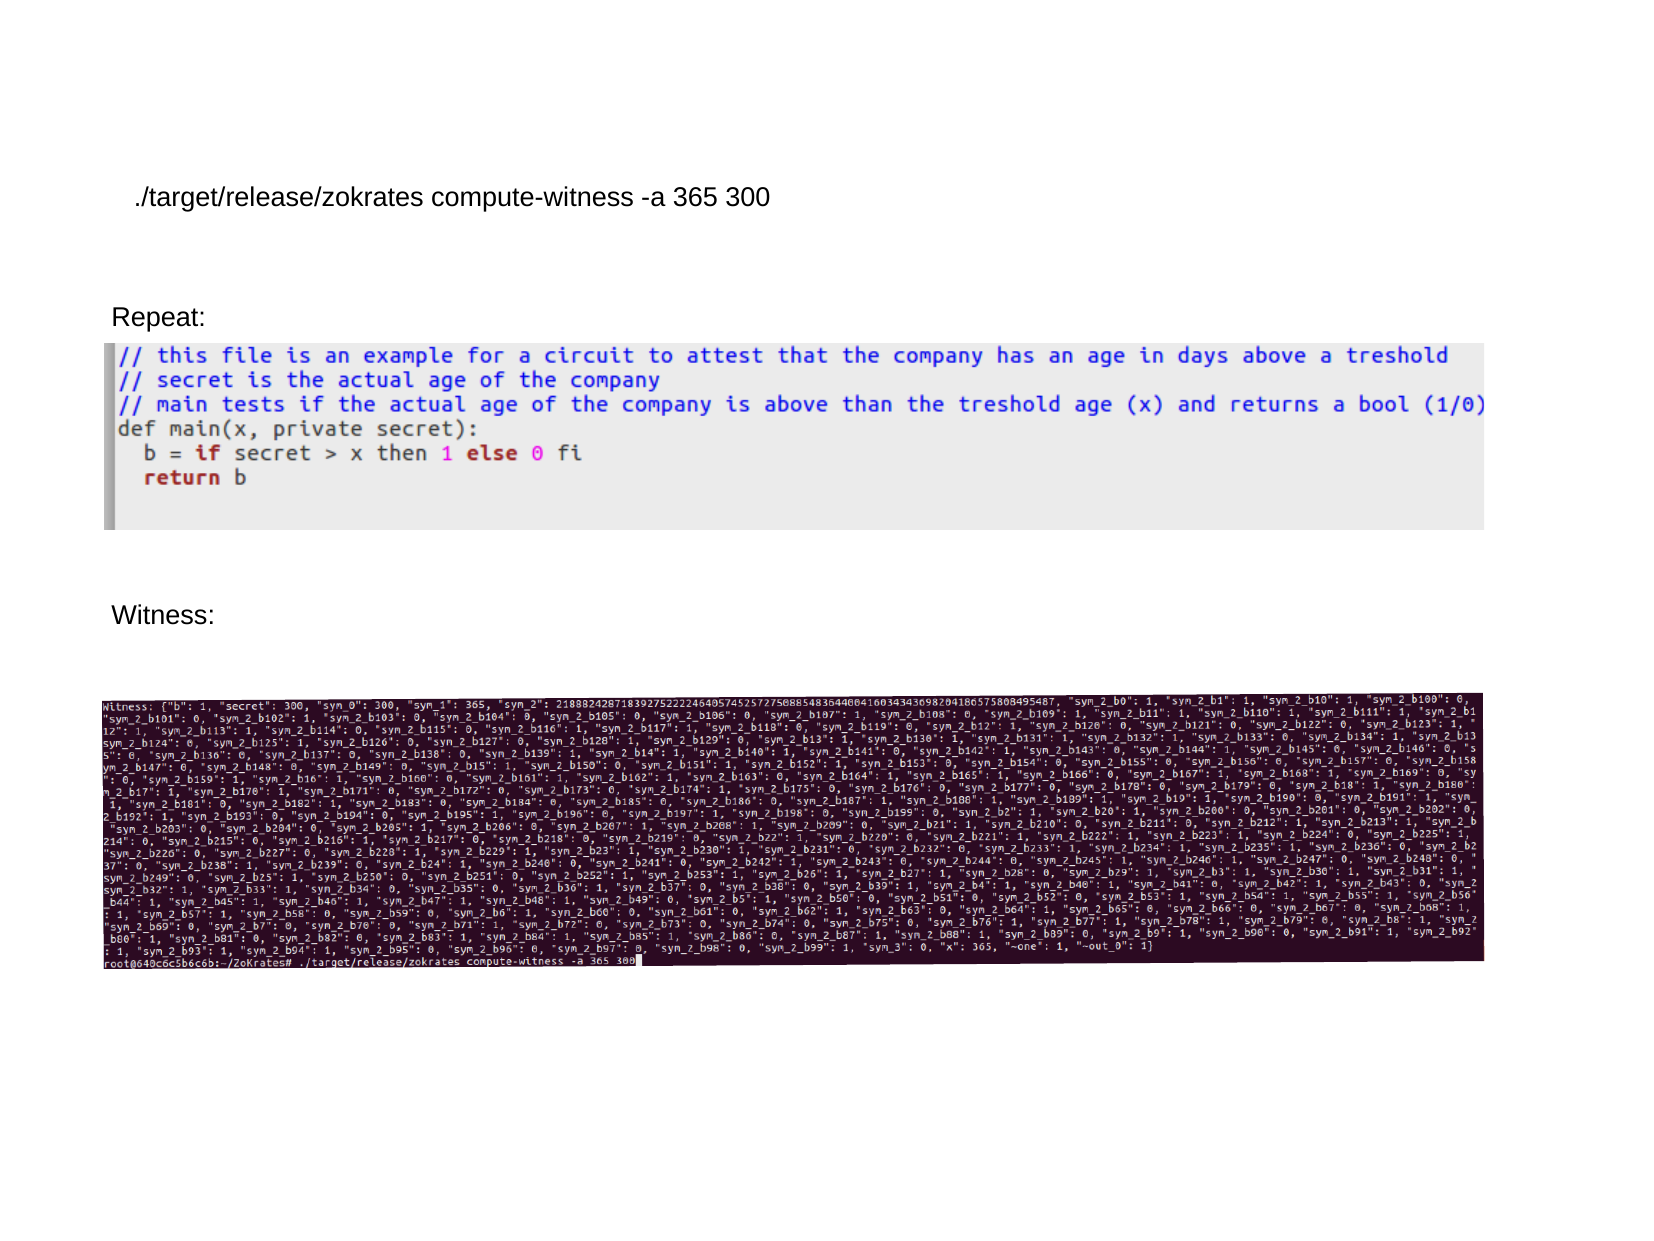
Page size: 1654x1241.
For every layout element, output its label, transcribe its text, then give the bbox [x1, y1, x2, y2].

list ./target/release/zokrates compute-witness -a 365 300 Repeat: Witness: [111, 181, 1600, 902]
picture [104, 343, 111, 530]
picture [101, 700, 1485, 970]
